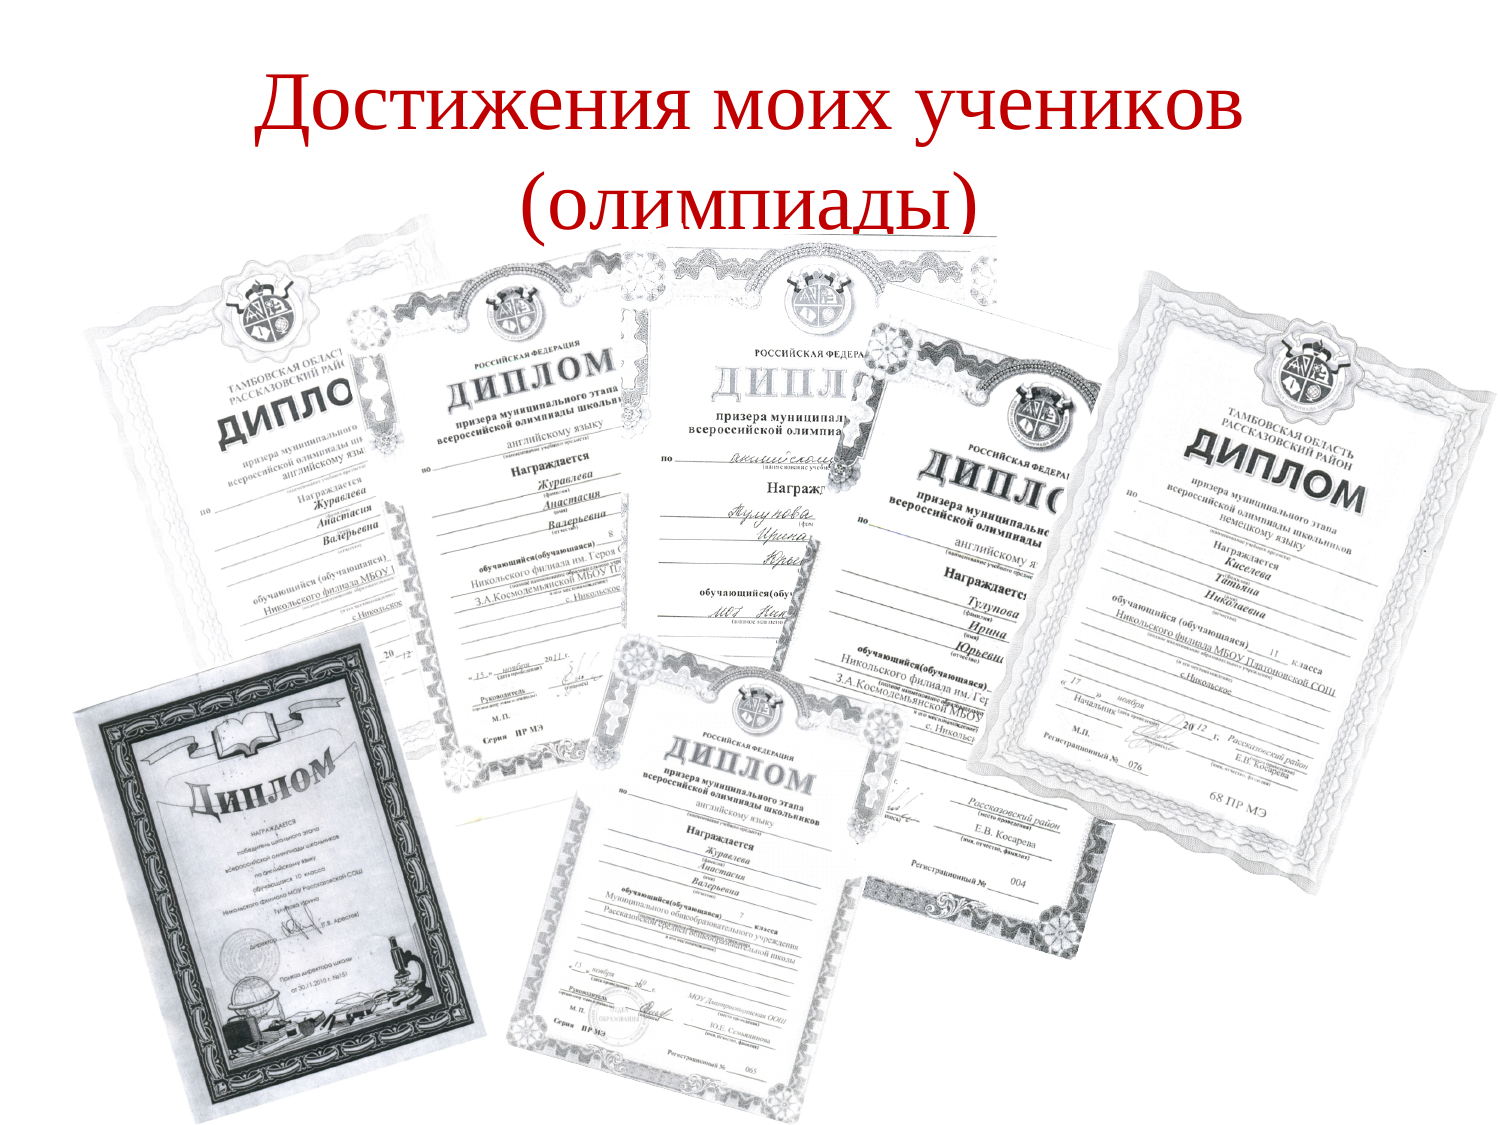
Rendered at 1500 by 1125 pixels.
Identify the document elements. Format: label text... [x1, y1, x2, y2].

picture [70, 193, 1500, 1125]
title Достижения моих учеников (олимпиады) [75, 38, 1426, 239]
